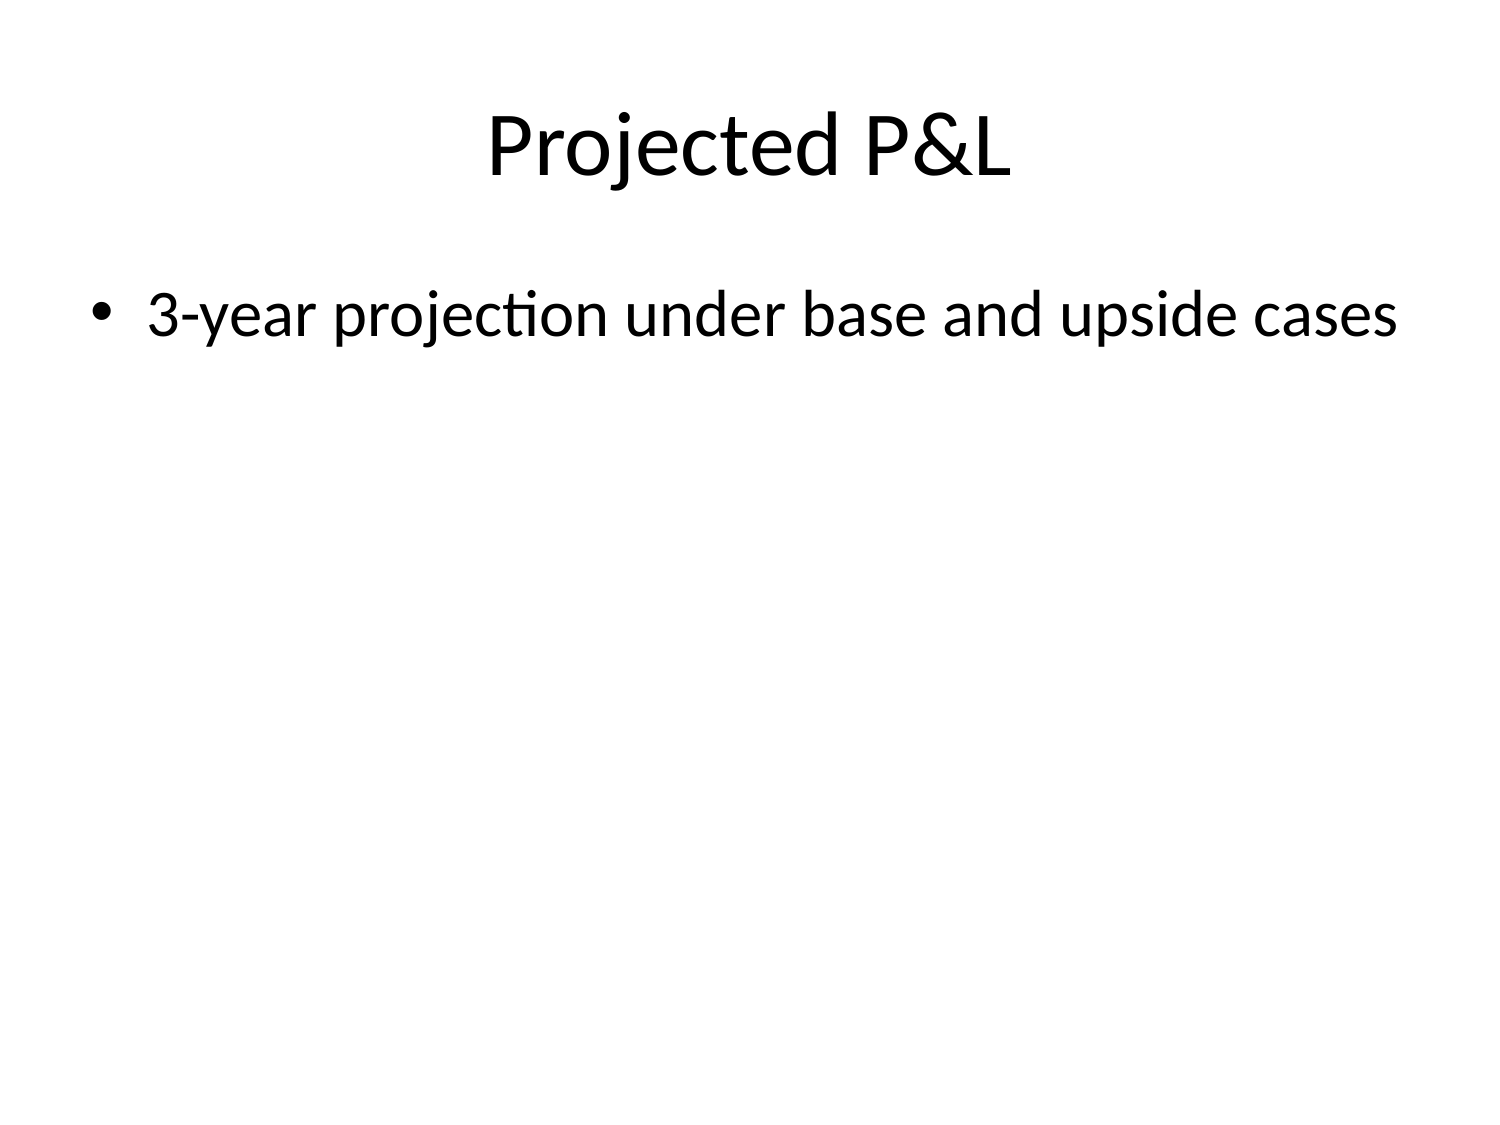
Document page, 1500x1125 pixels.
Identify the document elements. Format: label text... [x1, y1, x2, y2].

title Projected P&L [75, 45, 1425, 233]
list 3-year projection under base and upside cases [75, 262, 1425, 1005]
